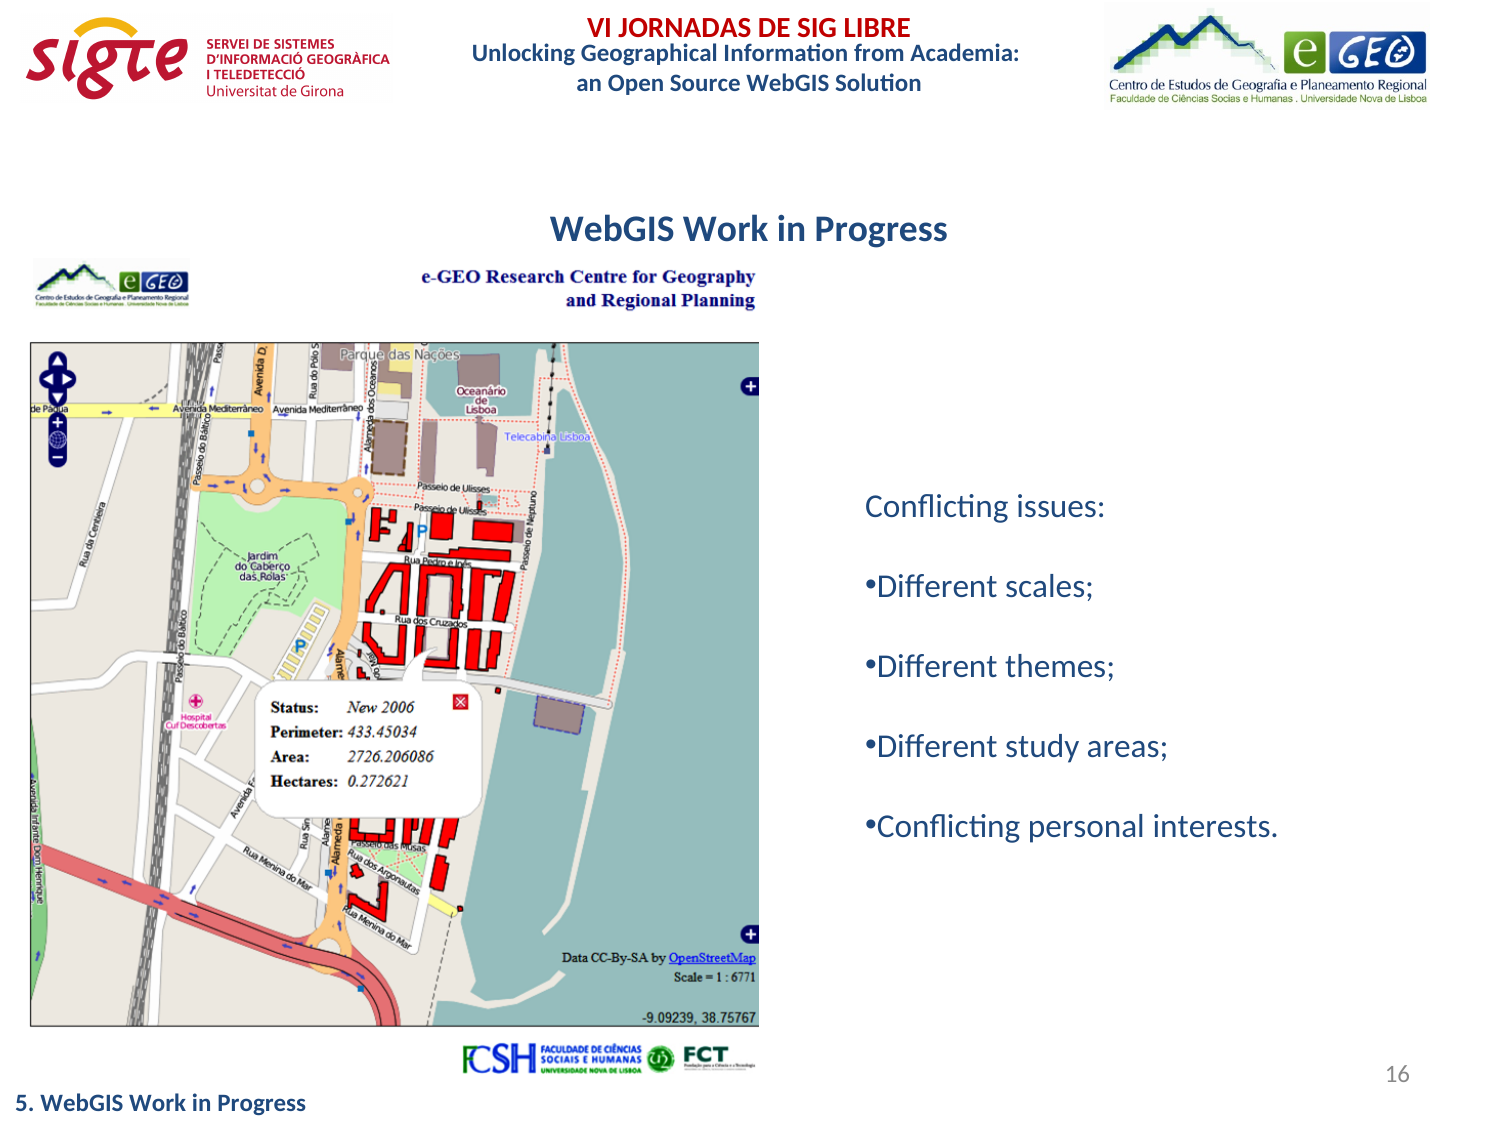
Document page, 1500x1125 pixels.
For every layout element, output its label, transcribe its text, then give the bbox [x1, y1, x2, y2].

picture [20, 13, 393, 103]
picture [26, 254, 759, 1079]
text_box <número> [1074, 1042, 1426, 1103]
picture [1104, 2, 1430, 110]
text_box WebGIS Work in Progress [18, 196, 1481, 257]
text_box Unlocking Geographical Information from Academia: an Open Source WebGIS Solution [442, 29, 1057, 105]
text_box 5. WebGIS Work in Progress [0, 1078, 1345, 1125]
text_box VI JORNADAS DE SIG LIBRE [572, 0, 927, 29]
text_box Conflicting issues: Different scales; Different themes; Different study areas; Conflicting personal interests. [850, 477, 1412, 852]
